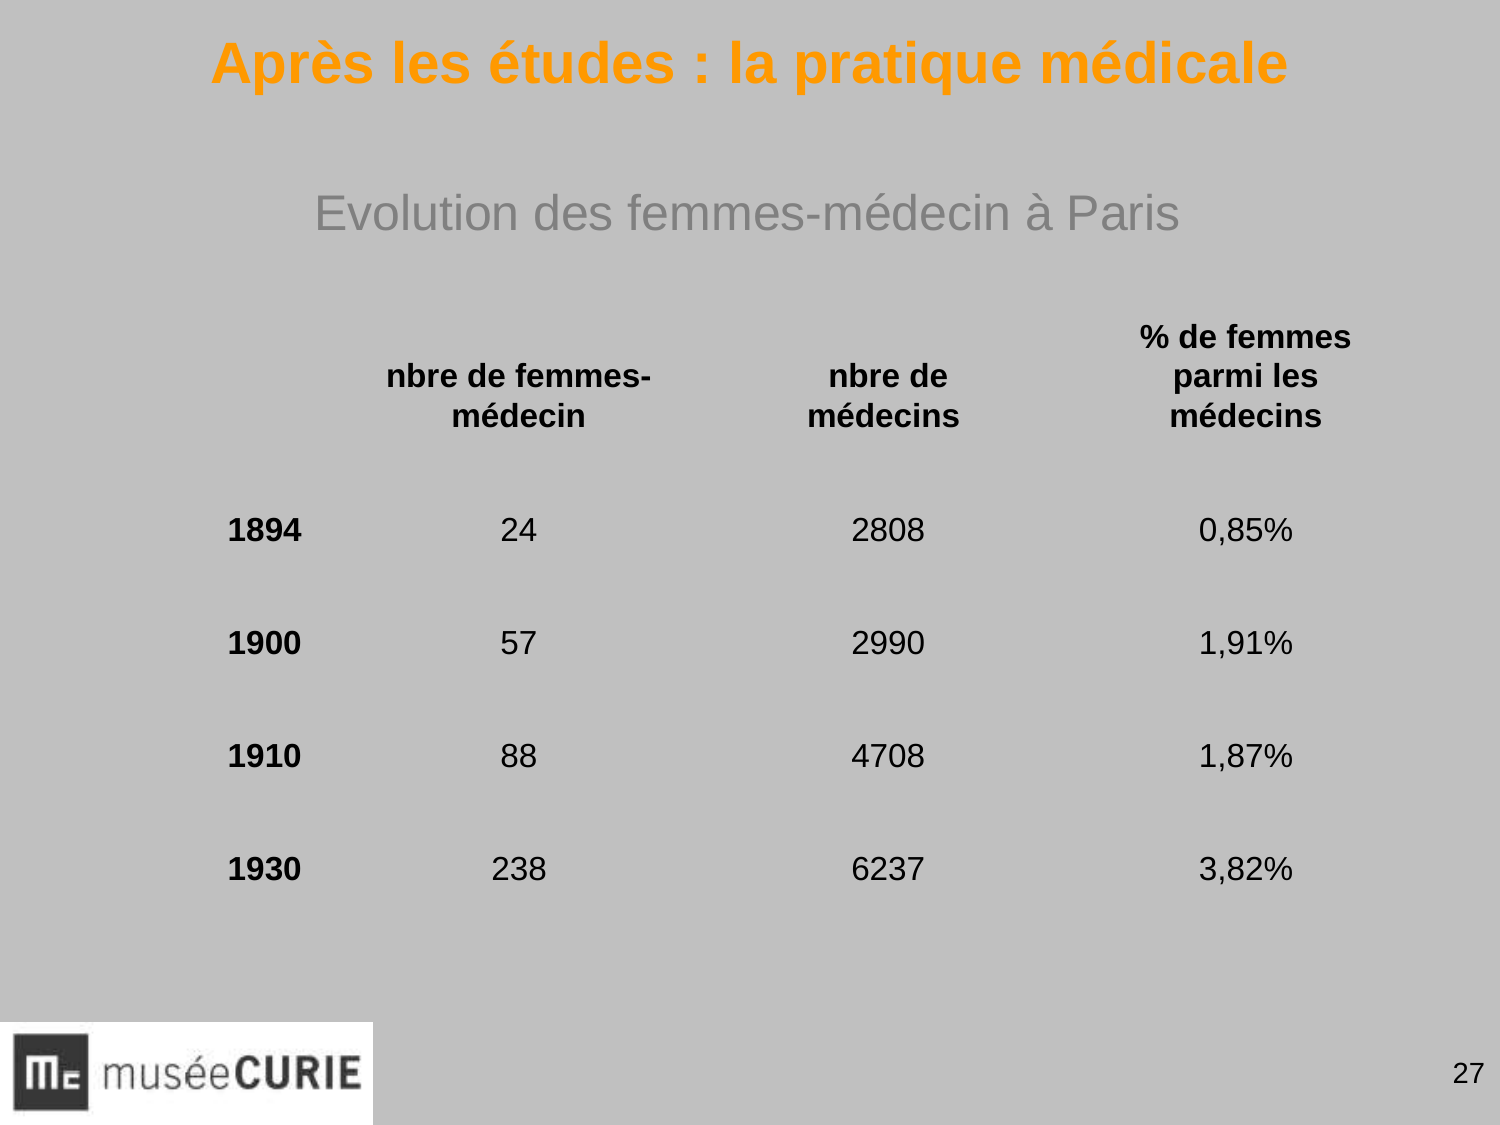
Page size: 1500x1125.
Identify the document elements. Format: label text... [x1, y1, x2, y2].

table_header nbre de médecins [738, 289, 1038, 442]
table_header [678, 289, 738, 442]
table_header % de femmes parmi les médecins [1092, 289, 1399, 442]
table_cell 238 [360, 782, 678, 895]
table_cell 24 [360, 442, 678, 555]
table_cell 1,87% [1092, 669, 1399, 782]
text_box Après les études : la pratique médicale [41, 30, 1459, 103]
table_cell 1930 [136, 782, 316, 895]
table_cell [316, 782, 360, 895]
table_cell [678, 555, 738, 669]
table_cell [1038, 555, 1092, 669]
table_cell [1038, 442, 1092, 555]
table_cell [678, 442, 738, 555]
table_cell 2990 [738, 555, 1038, 669]
text_box Evolution des femmes-médecin à Paris [299, 172, 1196, 249]
table_cell 0,85% [1092, 442, 1399, 555]
table_cell 6237 [738, 782, 1038, 895]
table_cell [1038, 669, 1092, 782]
table_cell [316, 669, 360, 782]
table_cell 3,82% [1092, 782, 1399, 895]
table_cell 4708 [738, 669, 1038, 782]
table_cell 2808 [738, 442, 1038, 555]
table_cell [316, 442, 360, 555]
table_cell 88 [360, 669, 678, 782]
table_header [316, 289, 360, 442]
table_cell [678, 669, 738, 782]
table_cell 1910 [136, 669, 316, 782]
table_cell 57 [360, 555, 678, 669]
table_header nbre de femmes-médecin [360, 289, 678, 442]
picture [0, 1022, 373, 1125]
table_header [1038, 289, 1092, 442]
table_header [136, 289, 316, 442]
table_cell [1038, 782, 1092, 895]
table_cell 1894 [136, 442, 316, 555]
table_cell 1900 [136, 555, 316, 669]
table_cell 1,91% [1092, 555, 1399, 669]
text_box <numéro> [1387, 1046, 1500, 1125]
table_cell [316, 555, 360, 669]
table_cell [678, 782, 738, 895]
